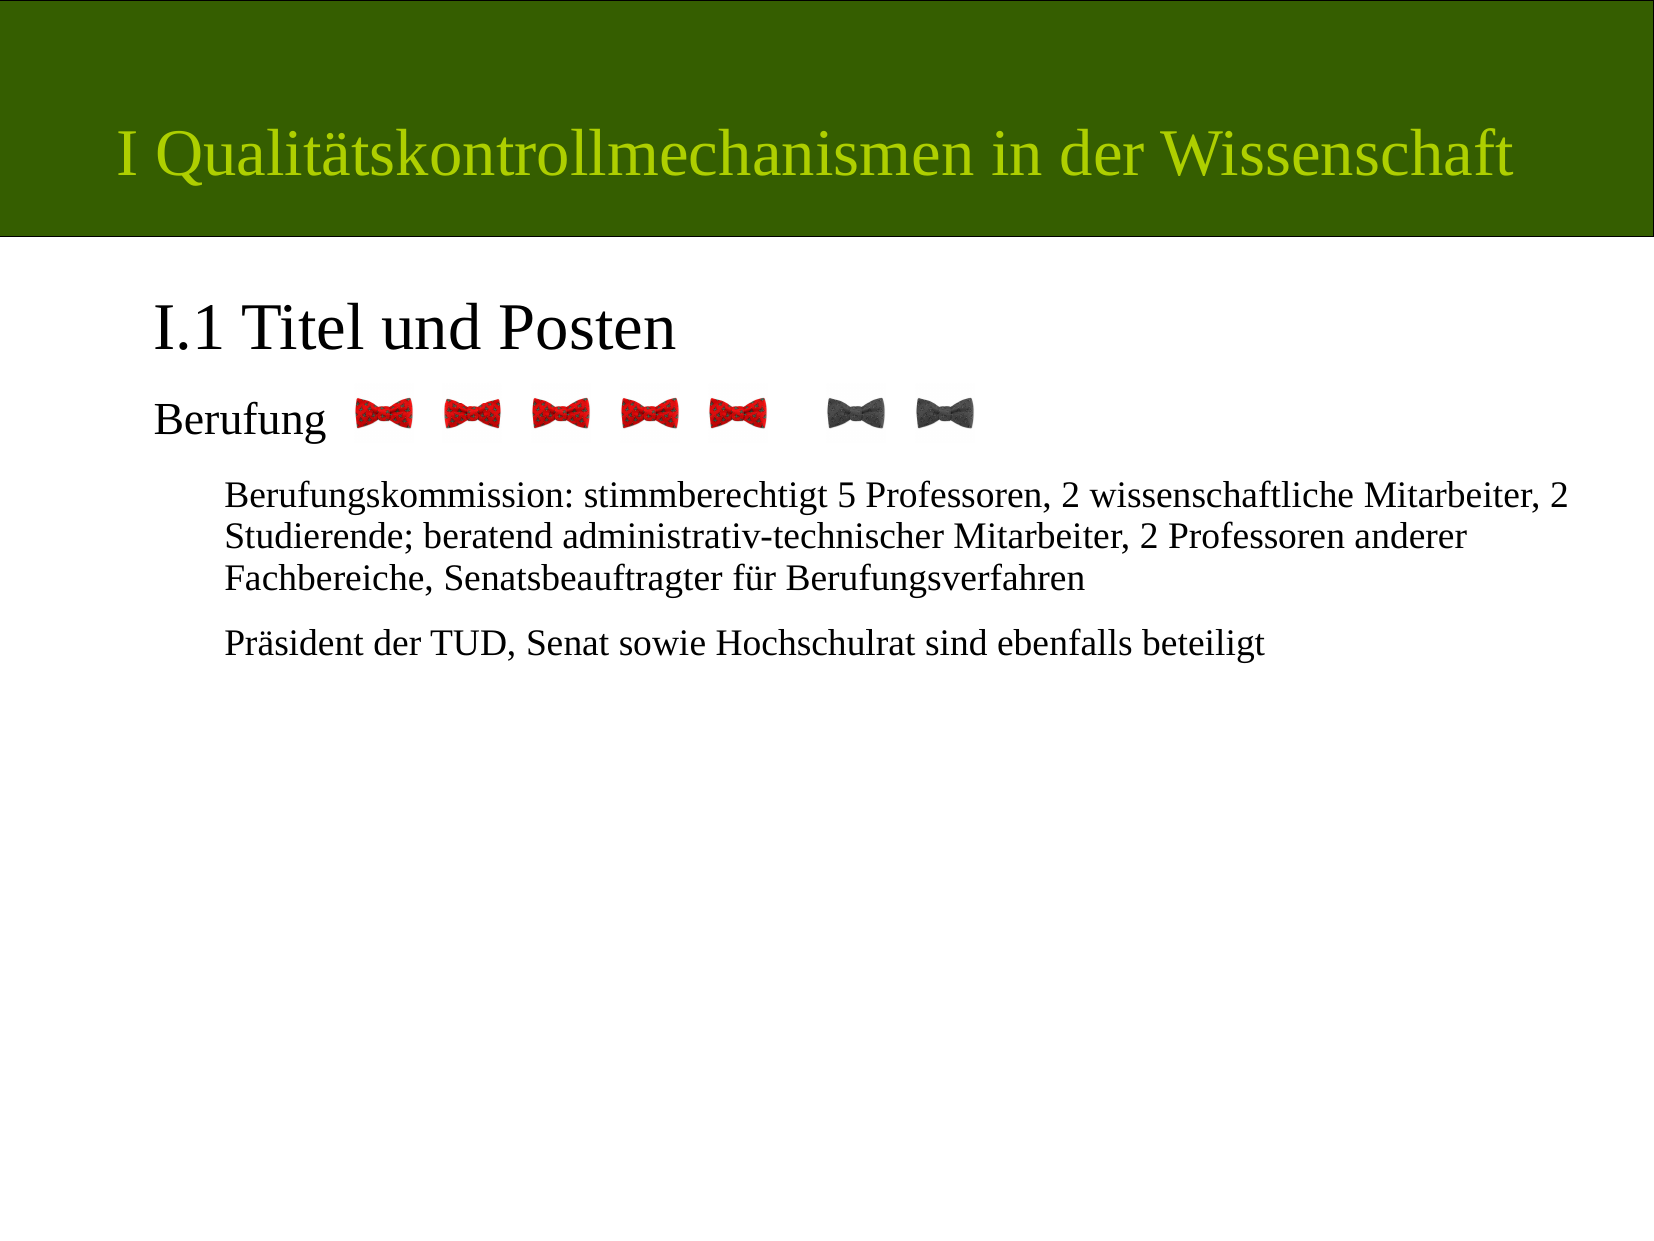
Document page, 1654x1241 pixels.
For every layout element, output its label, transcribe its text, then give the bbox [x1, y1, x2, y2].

picture [620, 383, 680, 443]
title I Qualitätskontrollmechanismen in der Wissenschaft [82, 49, 1571, 257]
picture [354, 383, 414, 443]
picture [442, 383, 502, 443]
text_box [0, 0, 1654, 237]
picture [531, 383, 591, 443]
picture [826, 383, 886, 443]
list I.1 Titel und Posten Berufung Berufungskommission: stimmberechtigt 5 Professoren, 2 wissenschaftliche Mitarbeiter, 2 Studierende; beratend administrativ-technischer Mitarbeiter, 2 Professoren anderer Fachbereiche, Senatsbeauftragter für Berufungsverfahren Präsident der TUD, Senat sowie Hochschulrat sind ebenfalls beteiligt [82, 290, 1571, 1094]
picture [915, 383, 975, 443]
picture [708, 383, 768, 443]
